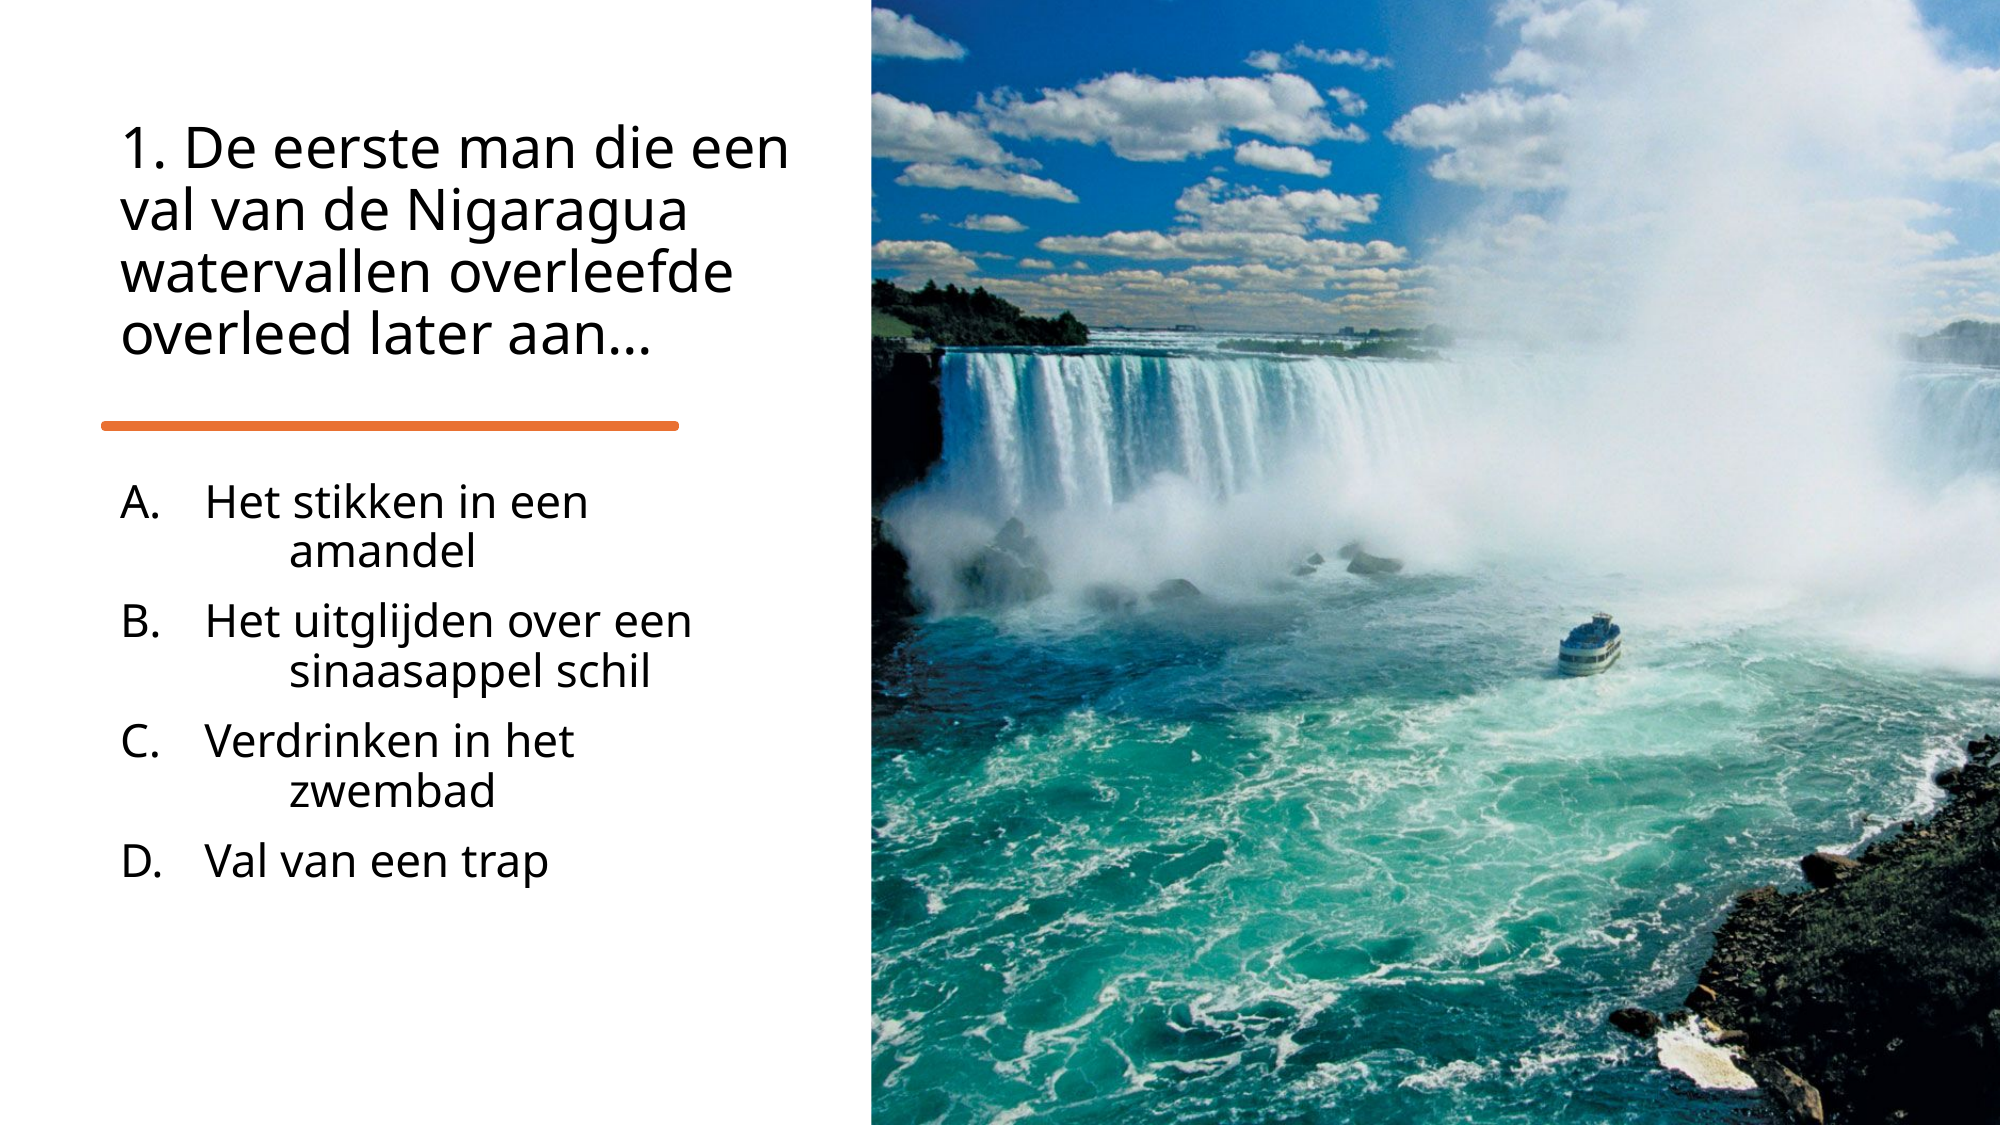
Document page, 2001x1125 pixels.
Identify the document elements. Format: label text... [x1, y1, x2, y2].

list Het stikken in een amandel Het uitglijden over een sinaasappel schil Verdrinken in het zwembad Val van een trap [105, 471, 802, 1016]
picture [871, 0, 2000, 1125]
text_box [0, 0, 871, 1125]
title 1. De eerste man die een val van de Nigaragua watervallen overleefde overleed later aan… [105, 53, 822, 375]
